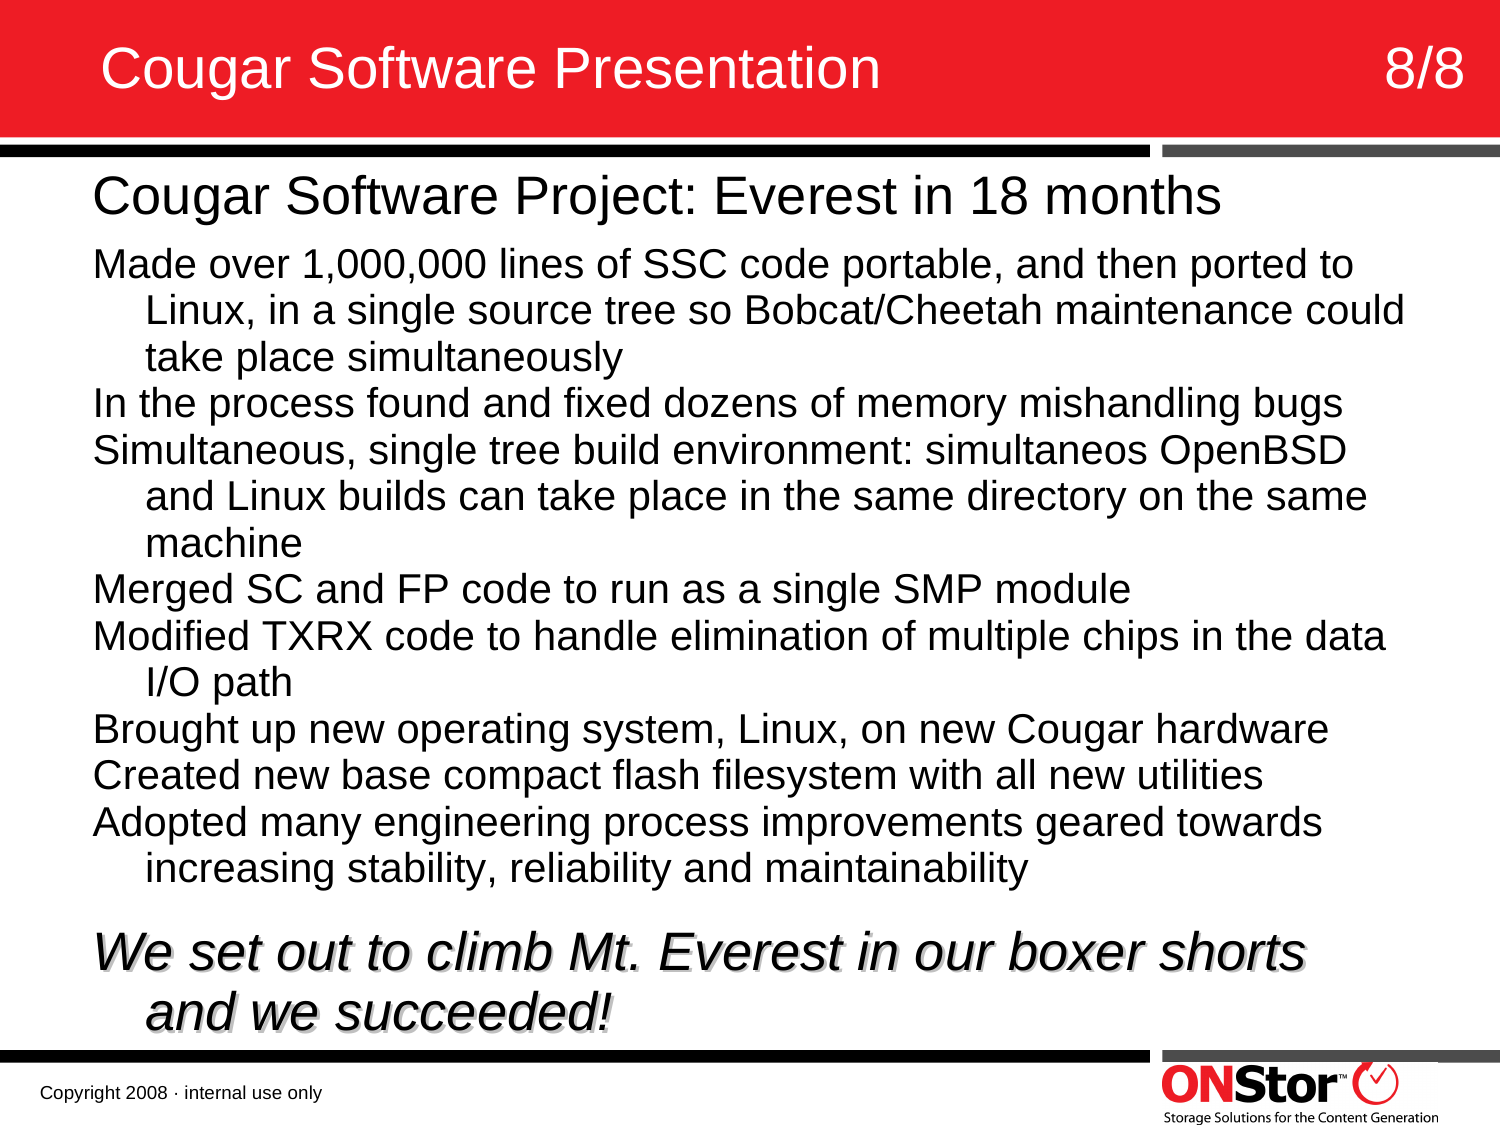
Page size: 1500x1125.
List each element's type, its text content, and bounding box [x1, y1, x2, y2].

picture [1162, 1062, 1438, 1125]
list Cougar Software Project: Everest in 18 months Made over 1,000,000 lines of SSC code portable, and then ported to Linux, in a single source tree so Bobcat/Cheetah maintenance could take place simultaneously In the process found and fixed dozens of memory mishandling bugs Simultaneous, single tree build environment: simultaneos OpenBSD and Linux builds can take place in the same directory on the same machine Merged SC and FP code to run as a single SMP module Modified TXRX code to handle elimination of multiple chips in the data I/O path Brought up new operating system, Linux, on new Cougar hardware Created new base compact flash filesystem with all new utilities Adopted many engineering process improvements geared towards increasing stability, reliability and maintainability We set out to climb Mt. Everest in our boxer shorts and we succeeded! [75, 157, 1426, 1051]
title Cougar Software Presentation 8/8 [85, 0, 1500, 138]
